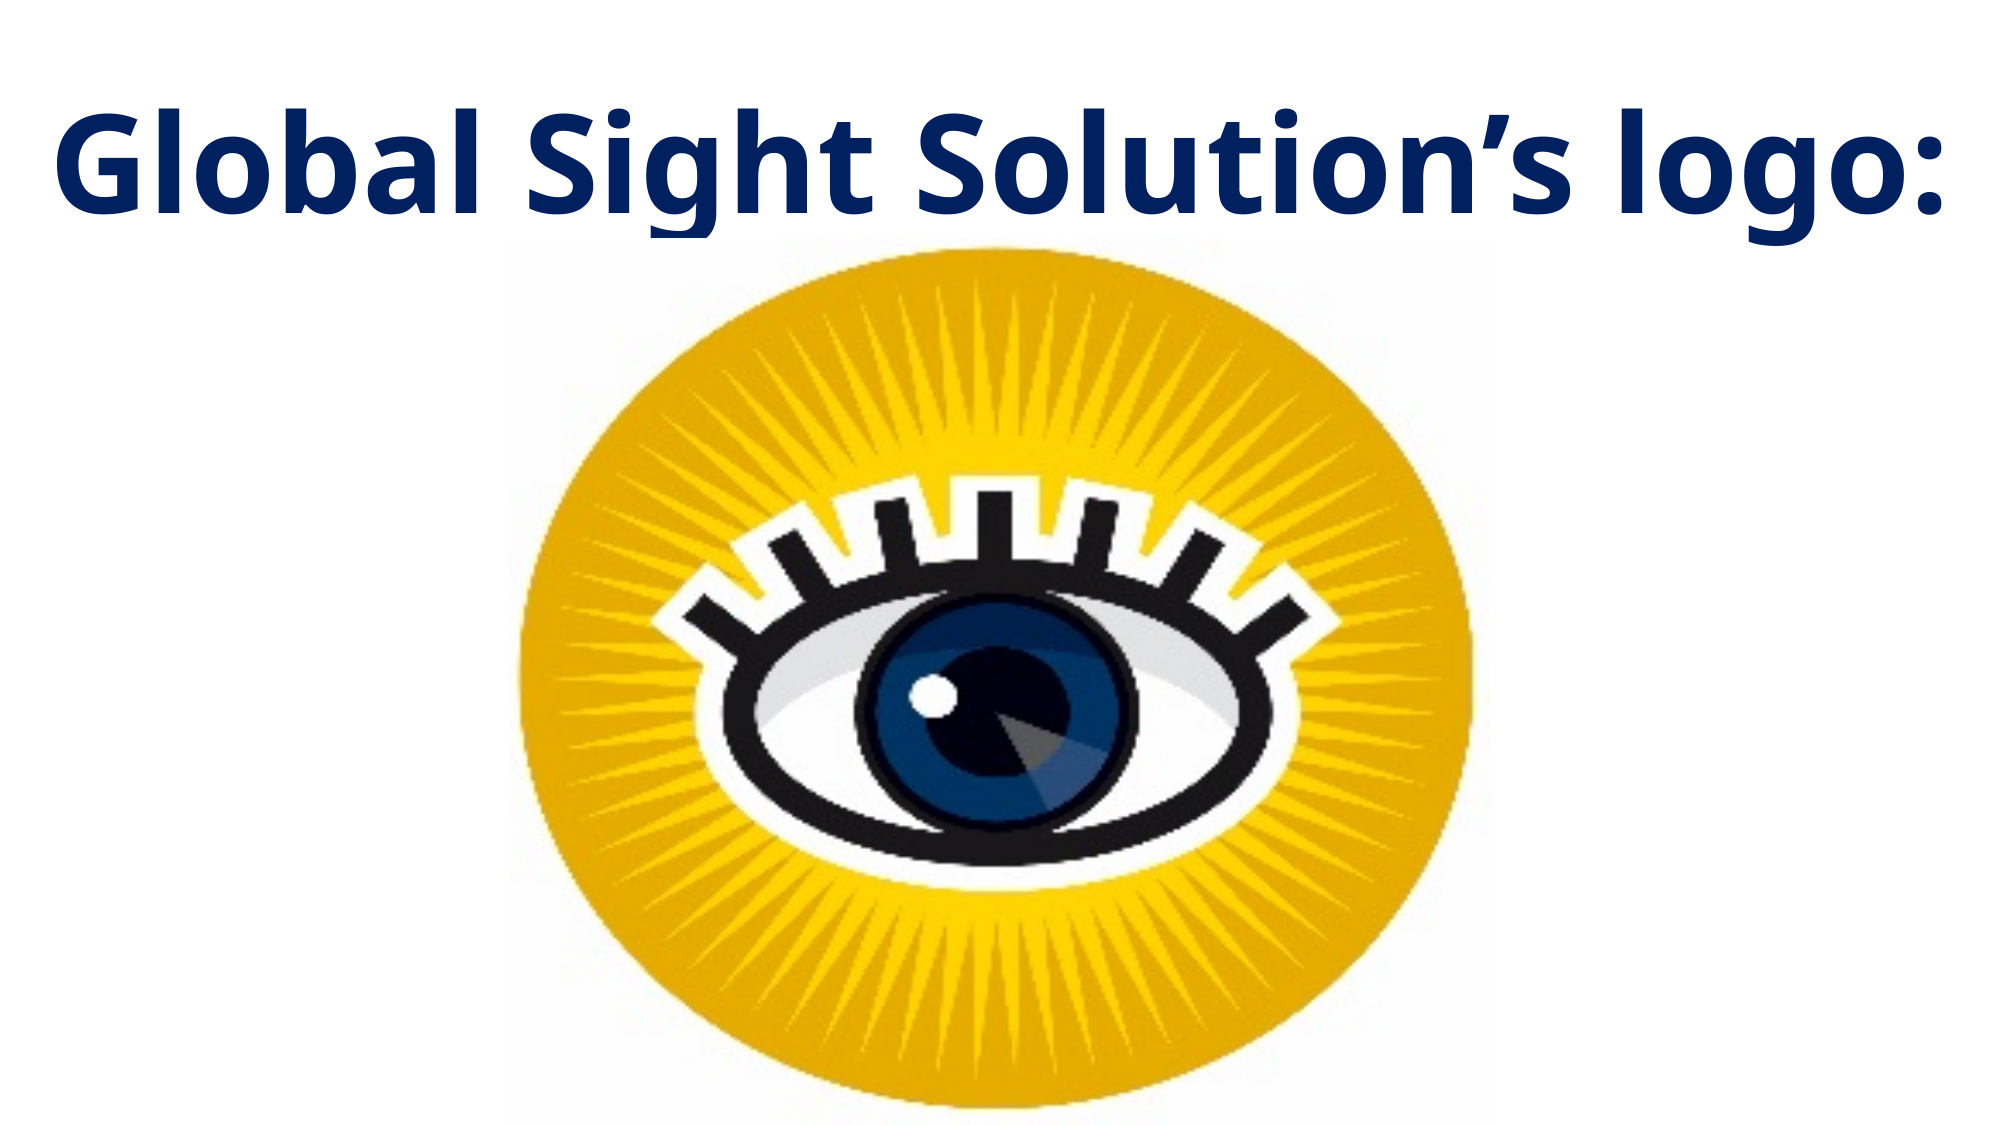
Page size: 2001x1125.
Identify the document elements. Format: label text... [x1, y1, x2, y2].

picture [508, 238, 1491, 1125]
title Global Sight Solution’s logo: [0, 59, 2000, 278]
